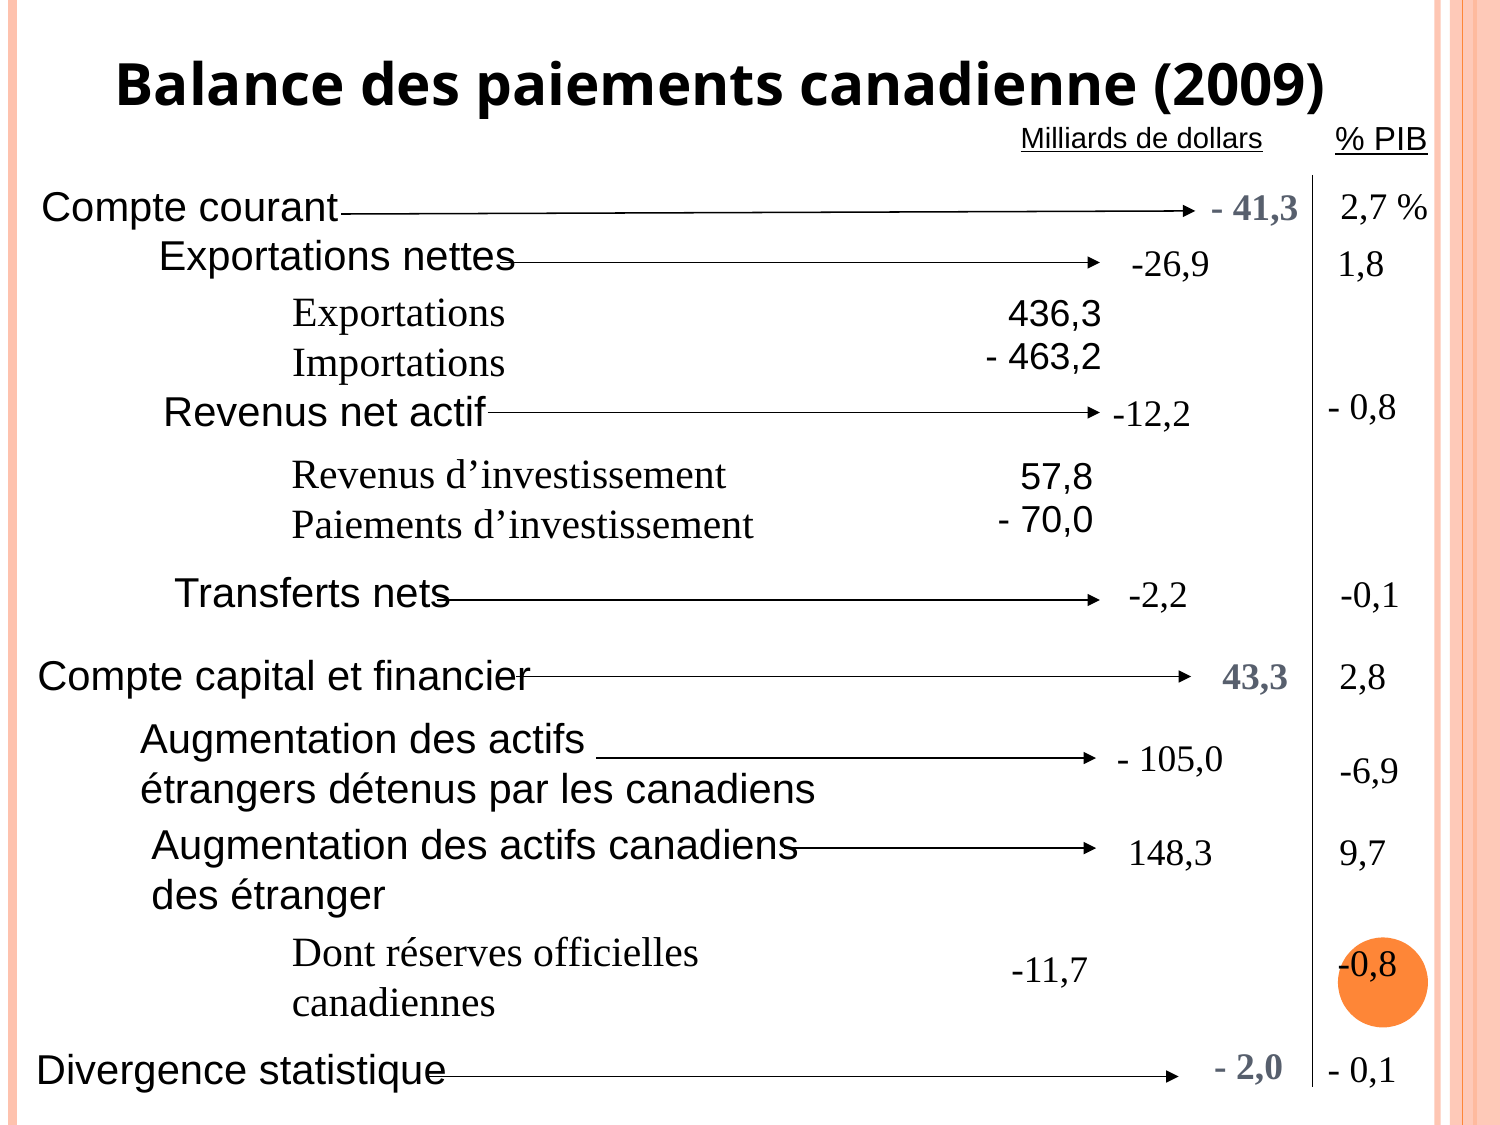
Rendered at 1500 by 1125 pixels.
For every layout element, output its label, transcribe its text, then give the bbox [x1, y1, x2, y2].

text_box -2,2 [1113, 562, 1204, 623]
text_box Compte capital et financier [22, 641, 547, 707]
text_box - 41,3 [1195, 175, 1312, 236]
text_box 436,3 [1012, 305, 1021, 318]
text_box - 105,0 [1102, 726, 1239, 787]
text_box Exportations nettes [143, 221, 532, 286]
text_box 57,8 [1078, 465, 1087, 474]
text_box Transferts nets [159, 558, 467, 624]
text_box Revenus net actif [148, 377, 501, 443]
text_box 436,3 [1055, 312, 1065, 324]
text_box Milliards de dollars [1005, 112, 1278, 163]
title Balance des paiements canadienne (2009) [99, 24, 1375, 125]
text_box 436,3 [993, 281, 1117, 324]
text_box 9,7 [1324, 820, 1402, 881]
text_box 43,3 [1207, 644, 1303, 705]
text_box 148,3 [1113, 820, 1252, 881]
text_box - 463,2 [970, 324, 1117, 385]
text_box -0,8 [1322, 931, 1413, 992]
text_box % PIB [1320, 110, 1443, 165]
text_box -0,1 [1325, 562, 1415, 623]
text_box 2,7 % [1325, 174, 1444, 235]
text_box Exportations Importations [277, 286, 521, 393]
text_box 57,8 [1005, 444, 1109, 487]
text_box -6,9 [1324, 738, 1414, 799]
text_box -12,2 [1097, 381, 1206, 442]
text_box - 2,0 [1199, 1034, 1299, 1095]
text_box -26,9 [1116, 231, 1225, 292]
text_box Revenus d’investissement Paiements d’investissement [276, 439, 770, 555]
text_box Compte courant [26, 172, 354, 238]
text_box 2,8 [1324, 644, 1402, 705]
text_box Divergence statistique [21, 1035, 462, 1101]
text_box 57,8 [1077, 477, 1088, 487]
text_box - 0,1 [1313, 1037, 1412, 1098]
text_box Dont réserves officielles canadiennes [277, 916, 725, 1032]
text_box - 0,8 [1313, 374, 1412, 435]
text_box Augmentation des actifs étrangers détenus par les canadiens [125, 704, 832, 819]
text_box - 70,0 [982, 487, 1109, 548]
text_box Augmentation des actifs canadiens des étranger [136, 810, 815, 926]
text_box -11,7 [996, 937, 1104, 998]
text_box 1,8 [1322, 231, 1400, 292]
